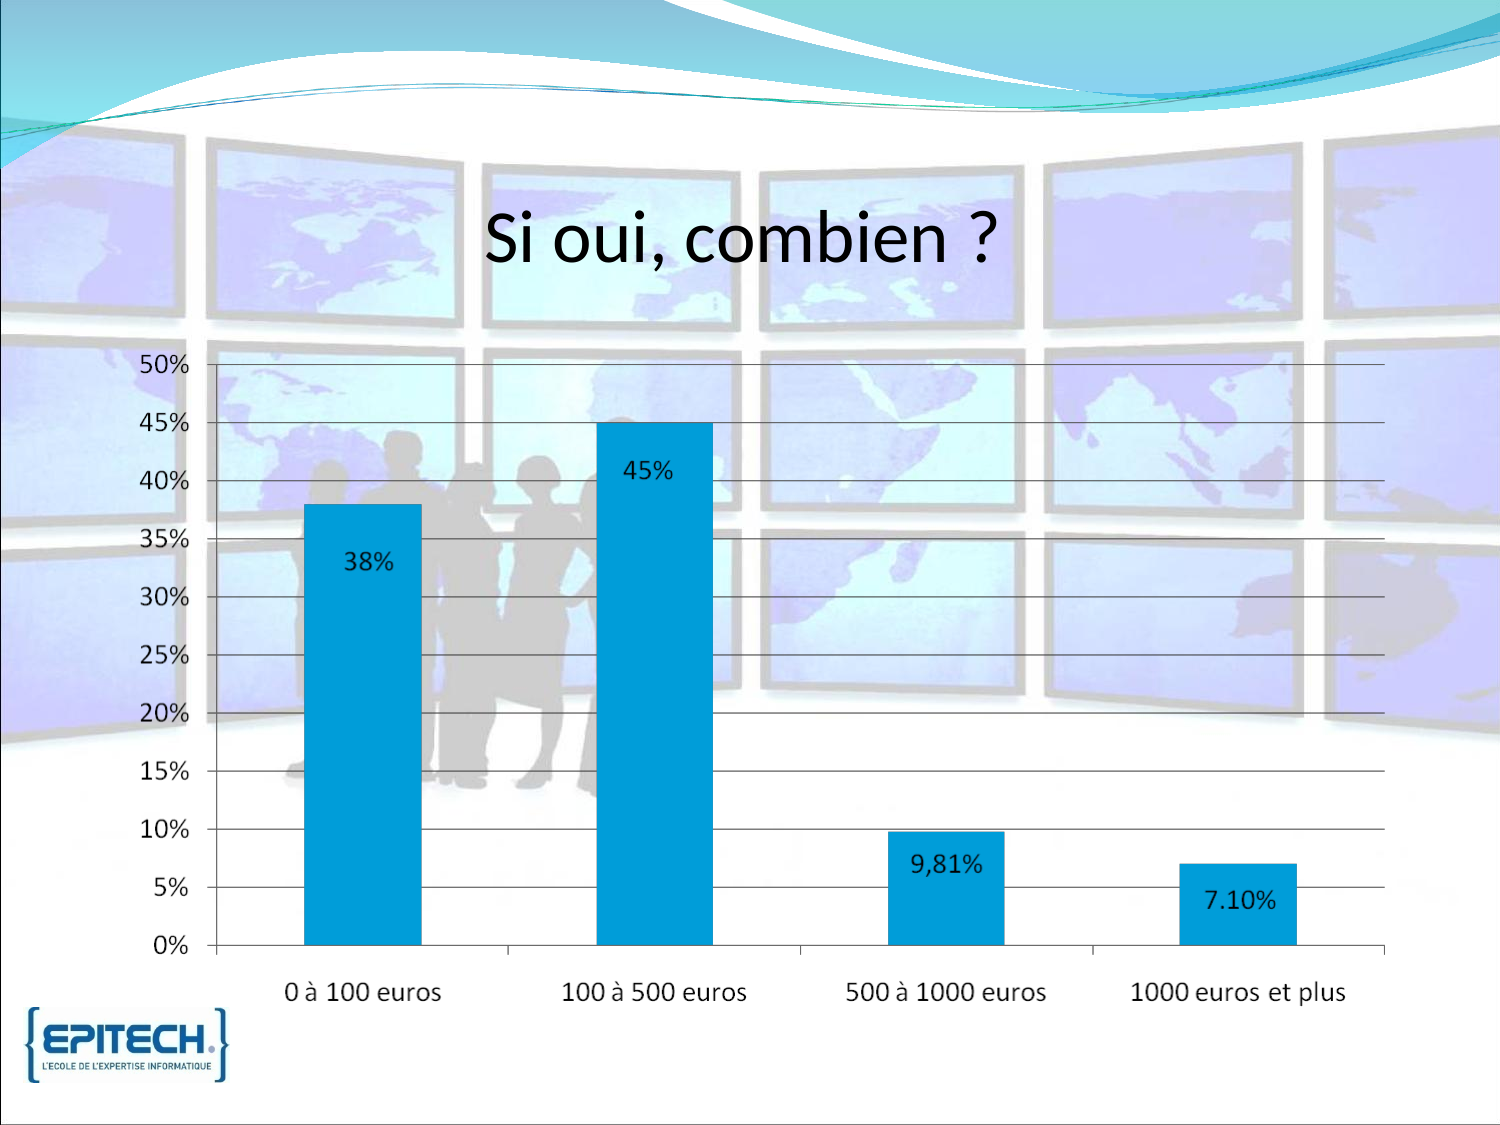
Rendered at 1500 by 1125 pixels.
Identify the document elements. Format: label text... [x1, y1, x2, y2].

picture [0, 0, 1500, 1125]
title Si oui, combien ? [67, 0, 1418, 282]
